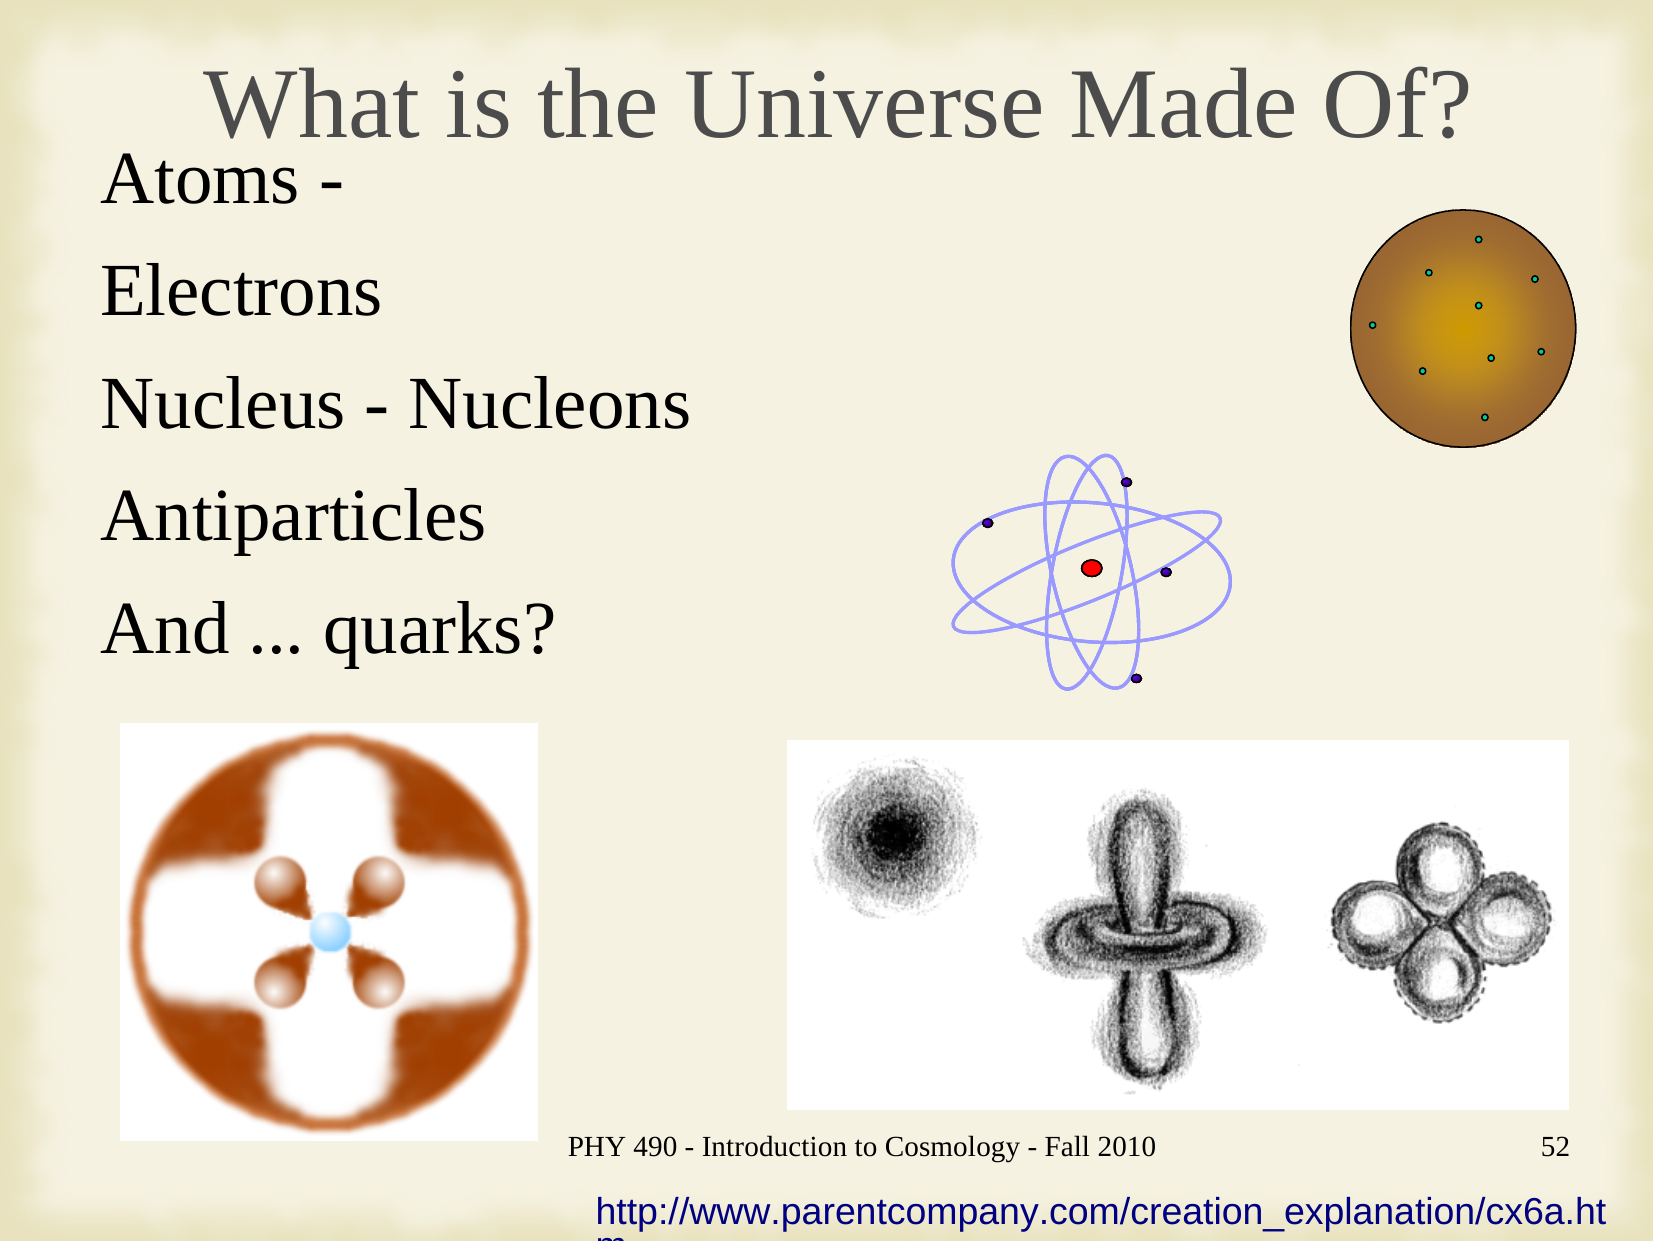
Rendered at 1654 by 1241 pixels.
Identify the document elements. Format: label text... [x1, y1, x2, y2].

picture [0, 0, 1653, 1241]
list Atoms - Electrons Nucleus - Nucleons Antiparticles And ... quarks? [82, 136, 901, 674]
text_box http://www.parentcompany.com/creation_explanation/cx6a.htm [580, 1183, 1650, 1241]
title What is the Universe Made Of? [166, 0, 1512, 208]
